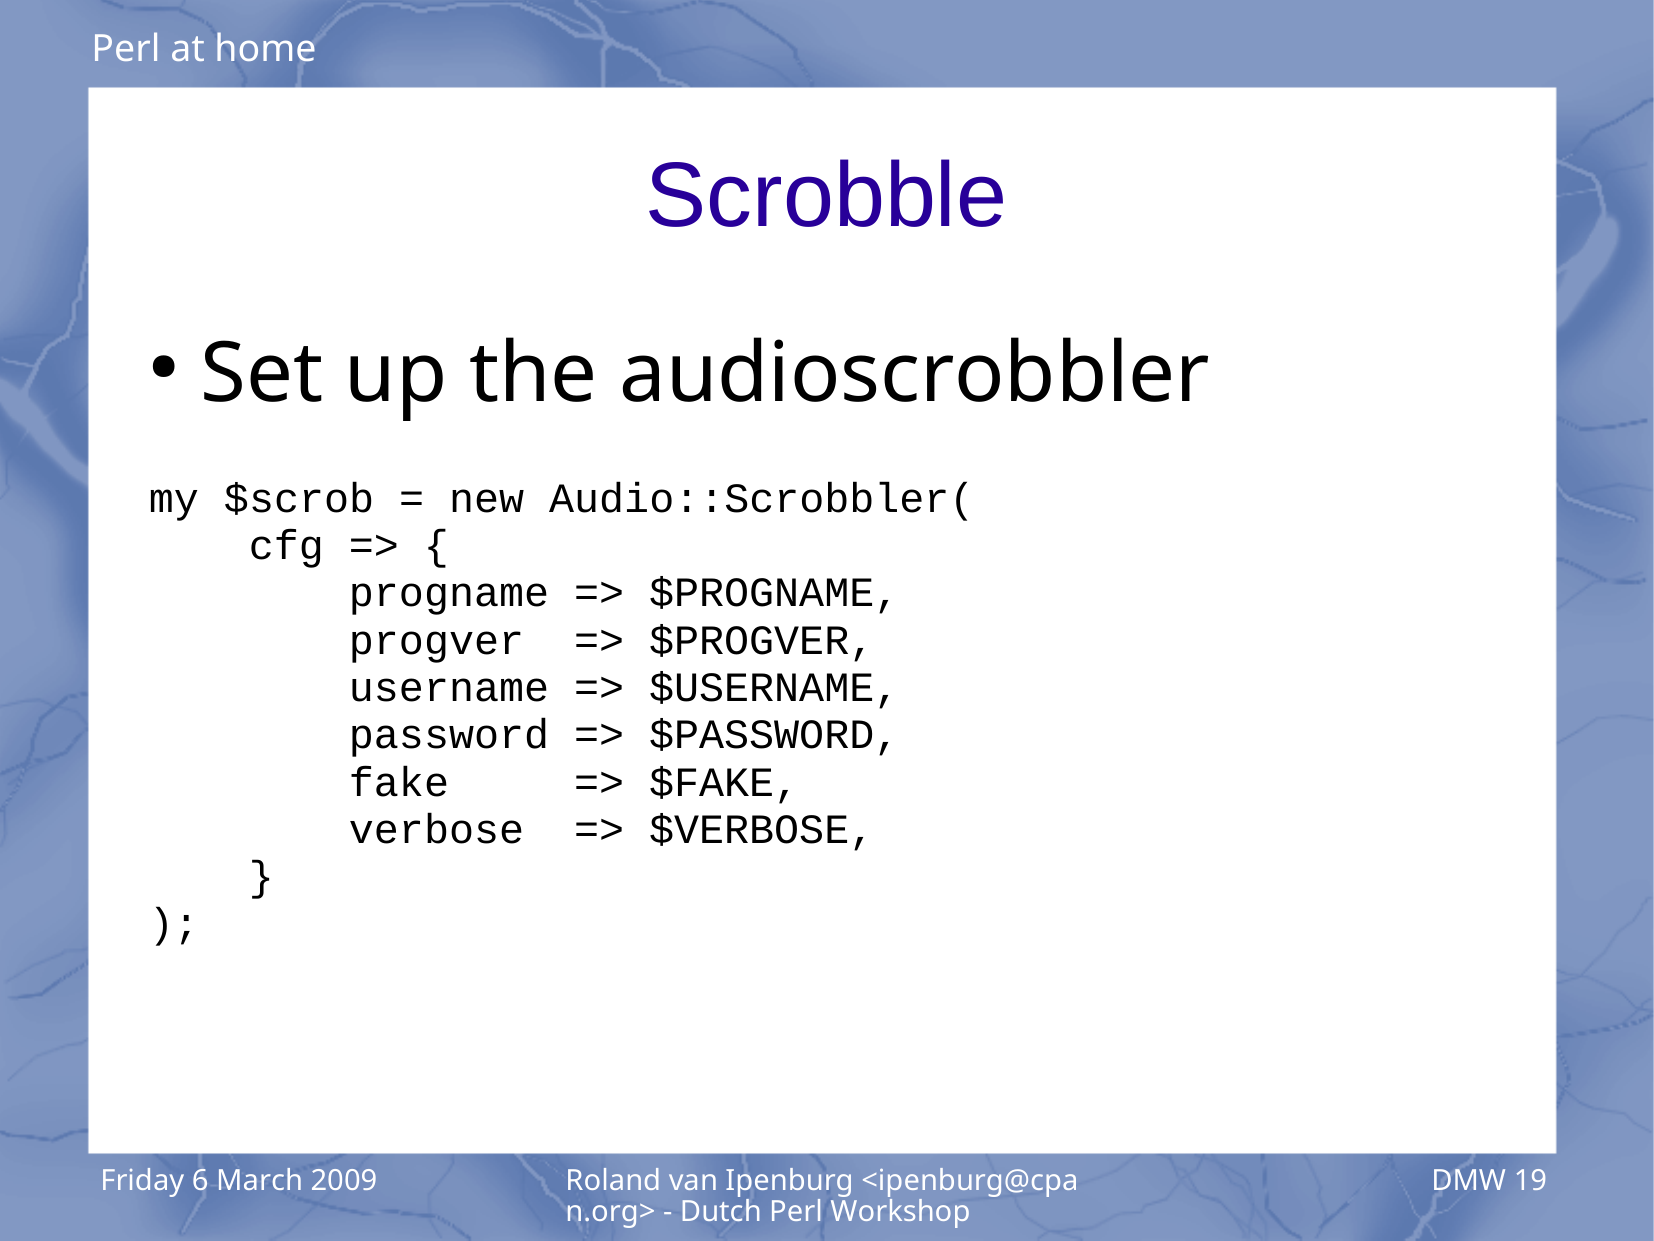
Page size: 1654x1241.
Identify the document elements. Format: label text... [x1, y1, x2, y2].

text_box Set up the audioscrobbler [123, 294, 1100, 427]
picture [0, 0, 1654, 1241]
text_box my $scrob = new Audio::Scrobbler( cfg => { progname => $PROGNAME, progver => $PROGVER, username => $USERNAME, password => $PASSWORD, fake => $FAKE, verbose => $VERBOSE, } ); [123, 459, 1001, 1063]
title Scrobble [118, 98, 1536, 291]
